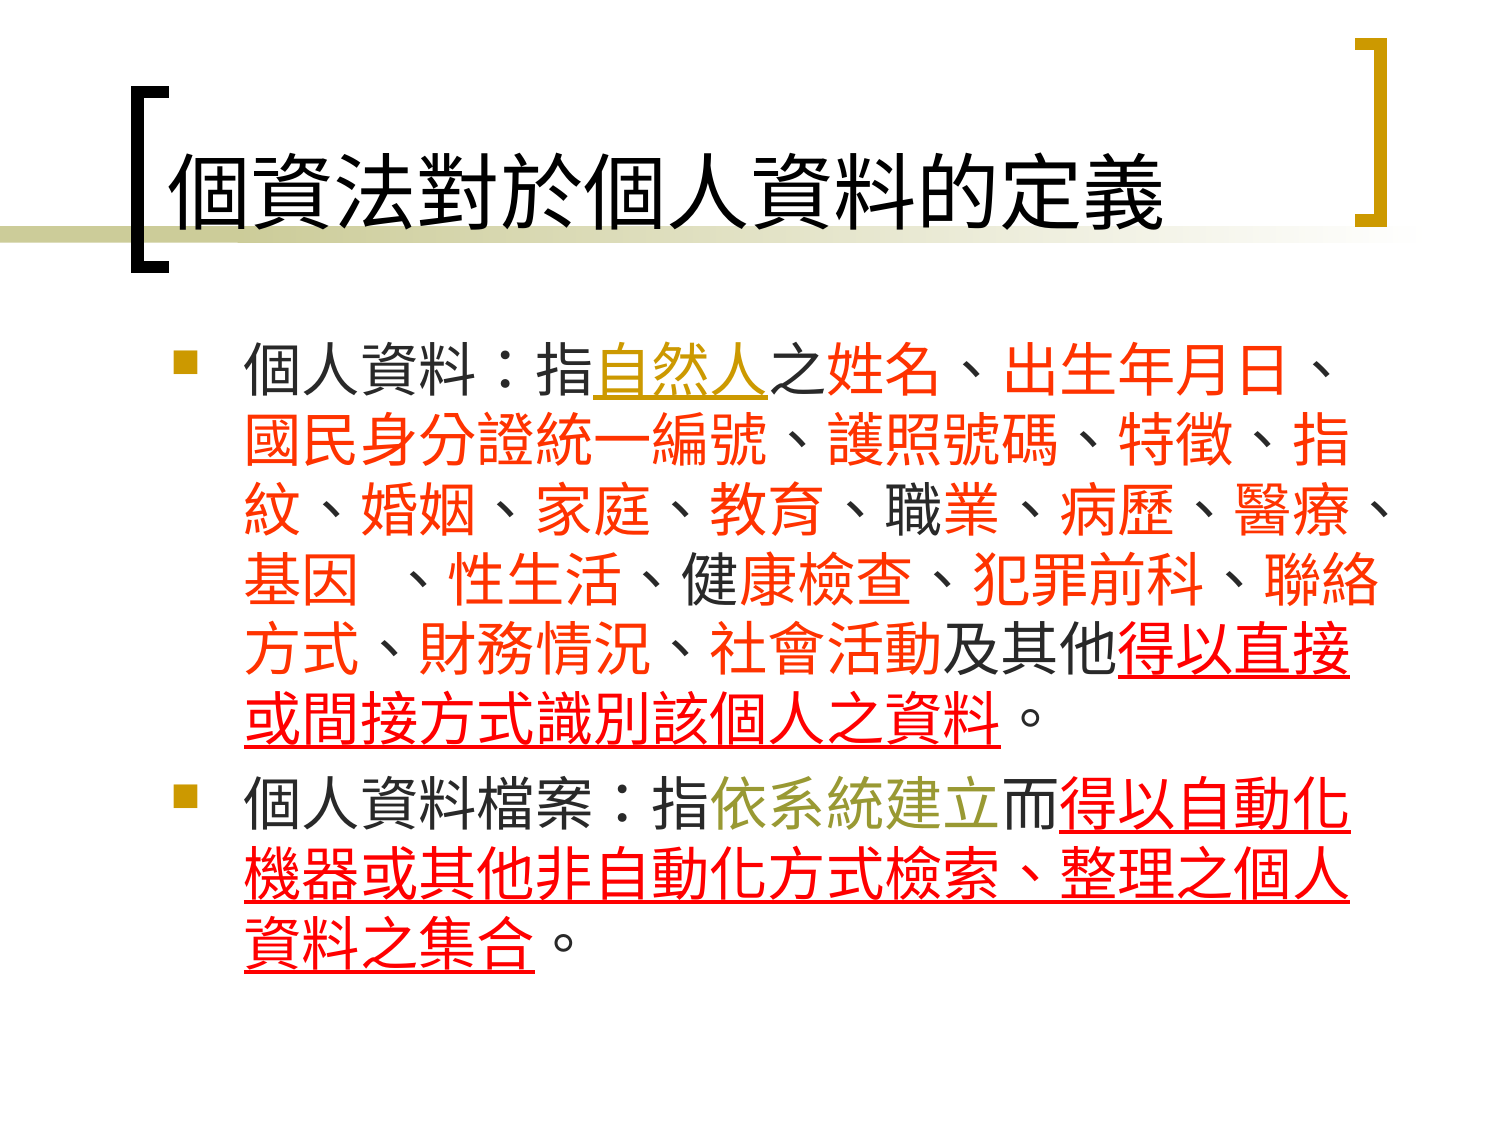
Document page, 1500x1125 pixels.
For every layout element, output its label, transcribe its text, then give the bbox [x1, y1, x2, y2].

list 個人資料：指自然人之姓名、出生年月日、國民身分證統一編號、護照號碼、特徵、指紋、婚姻、家庭、教育、職業、病歷、醫療、基因 、性生活、健康檢查、犯罪前科、聯絡方式、財務情況、社會活動及其他得以直接或間接方式識別該個人之資料。 個人資料檔案：指依系統建立而得以自動化機器或其他非自動化方式檢索、整理之個人資料之集合。 [155, 324, 1413, 1000]
title 個資法對於個人資料的定義 [152, 15, 1328, 248]
